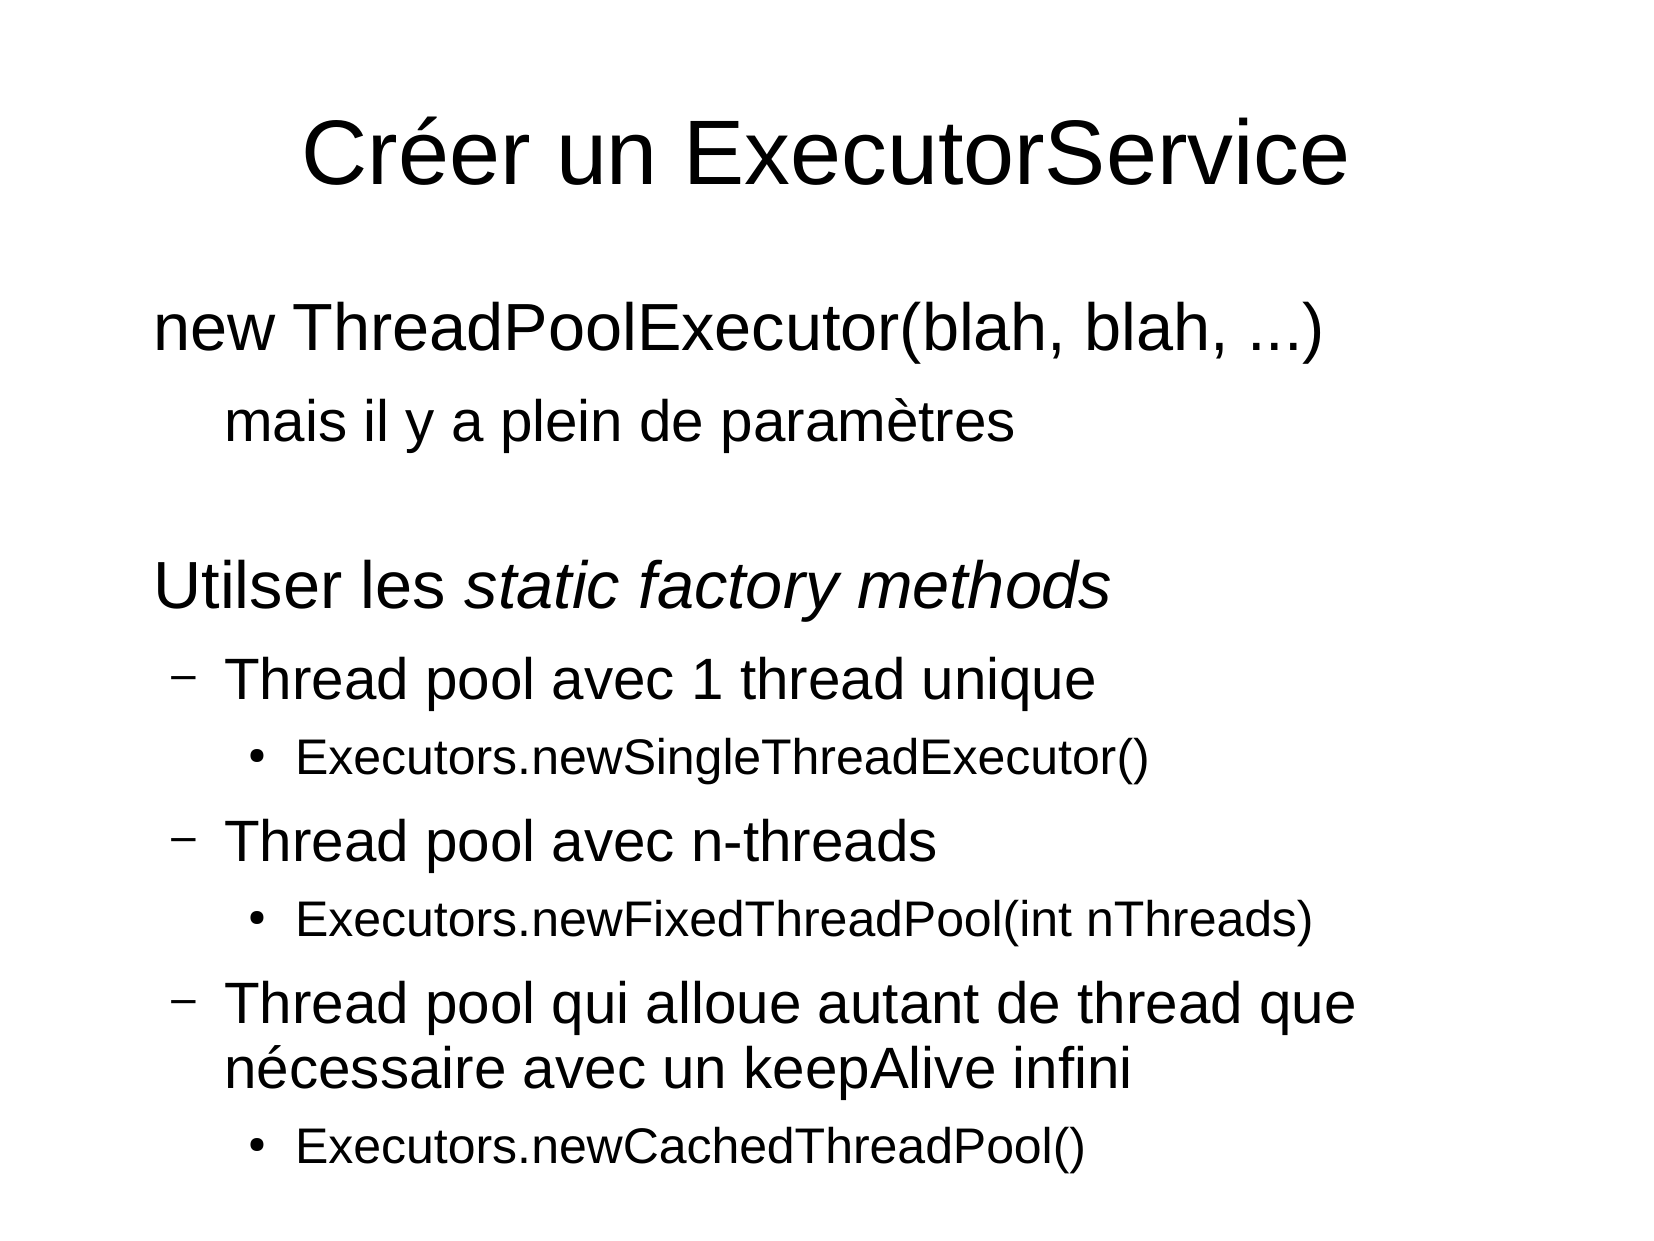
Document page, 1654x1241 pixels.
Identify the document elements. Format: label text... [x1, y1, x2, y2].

list new ThreadPoolExecutor(blah, blah, ...) mais il y a plein de paramètres Utilser les static factory methods Thread pool avec 1 thread unique Executors.newSingleThreadExecutor() Thread pool avec n-threads Executors.newFixedThreadPool(int nThreads) Thread pool qui alloue autant de thread que nécessaire avec un keepAlive infini Executors.newCachedThreadPool() [82, 290, 1571, 1216]
title Créer un ExecutorService [82, 49, 1571, 257]
